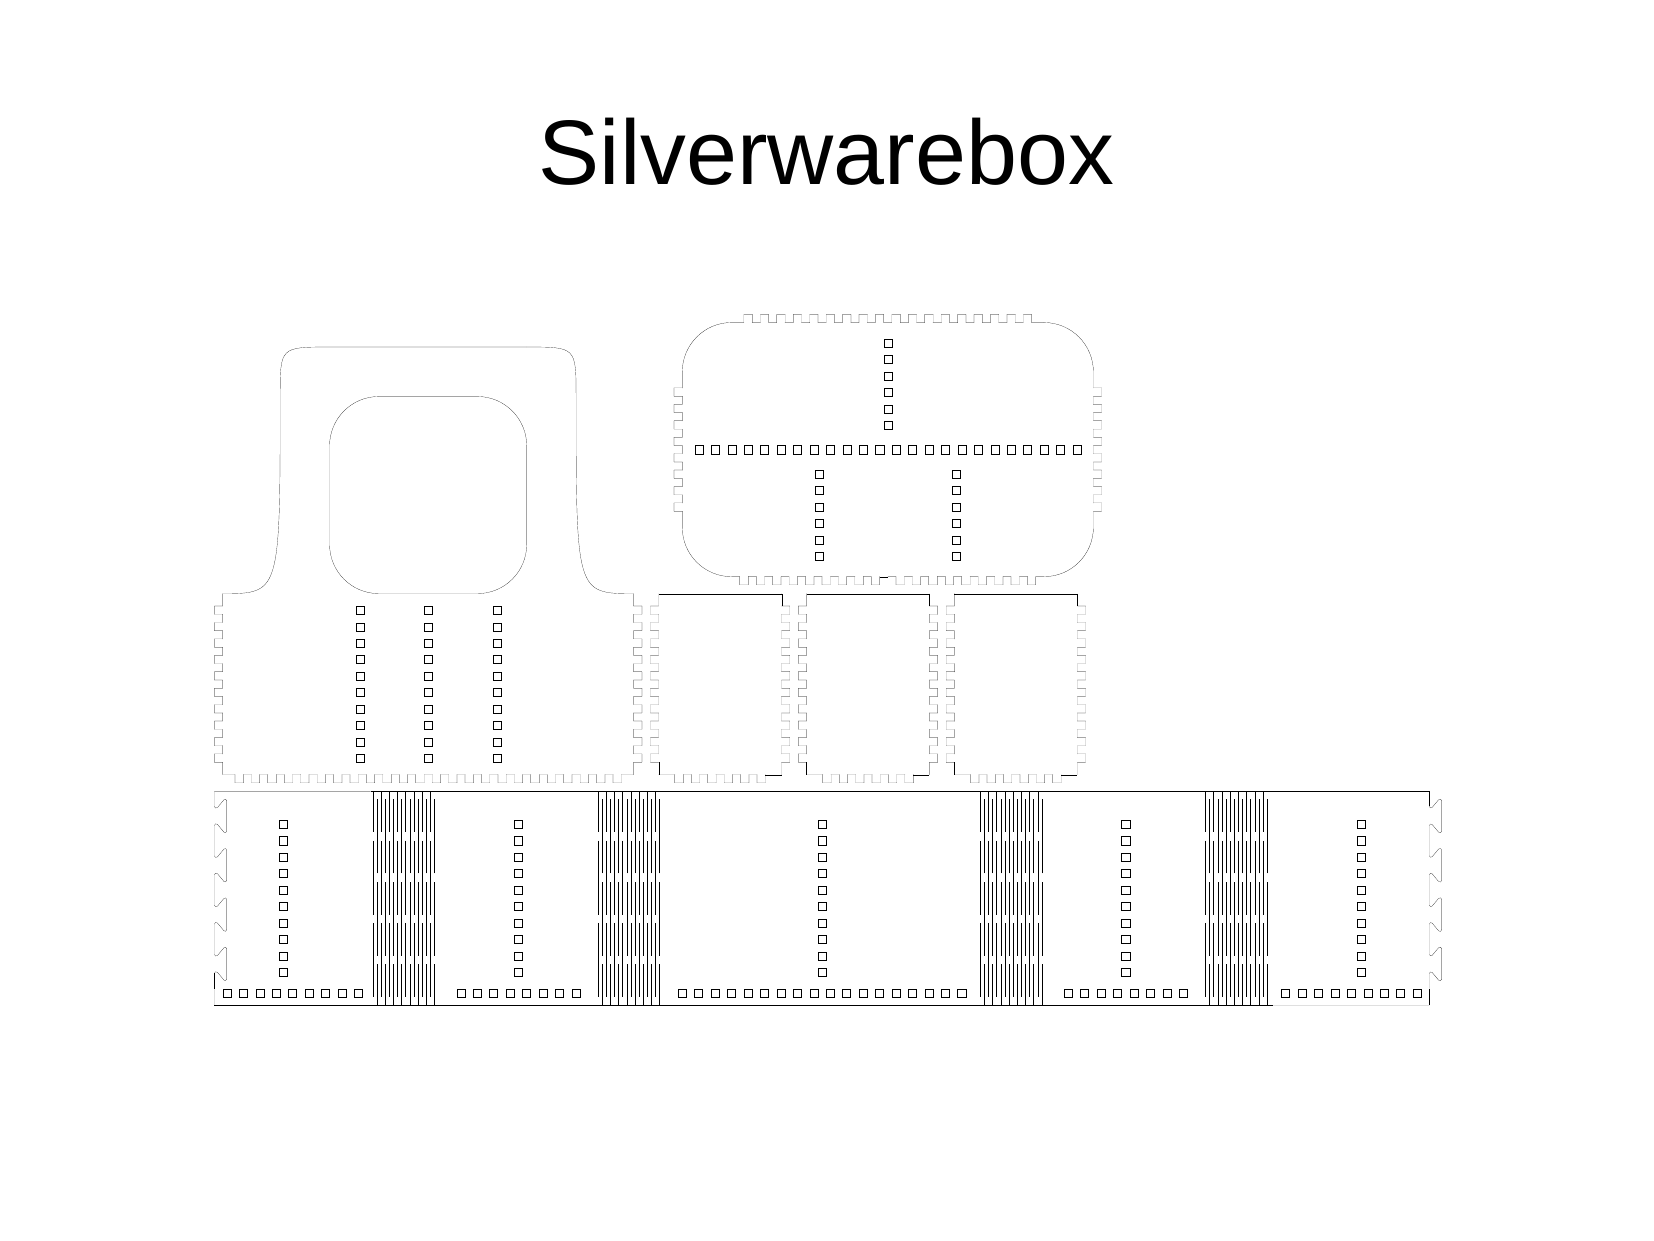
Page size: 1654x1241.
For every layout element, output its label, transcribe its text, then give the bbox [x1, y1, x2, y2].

picture [210, 290, 1444, 1010]
title Silverwarebox [82, 49, 1571, 257]
